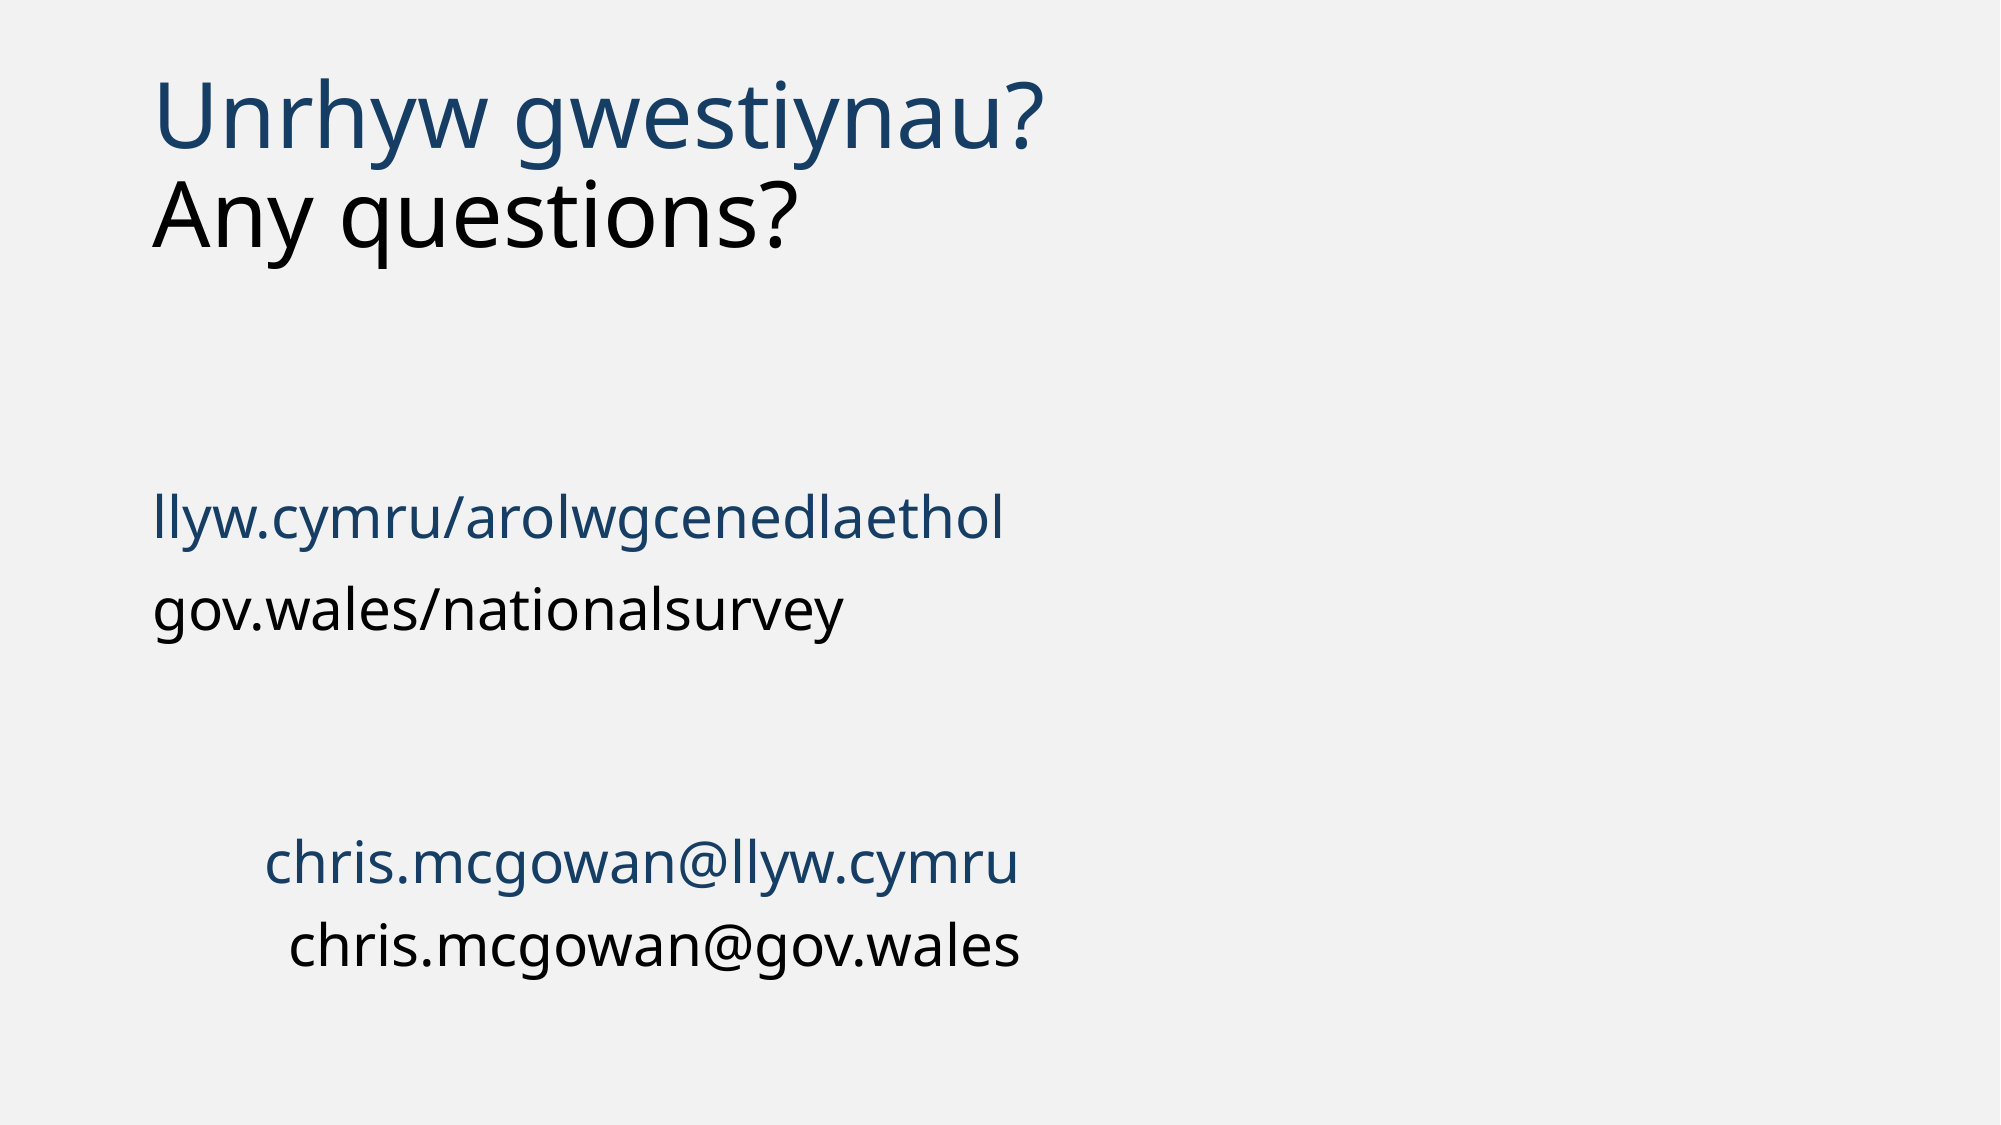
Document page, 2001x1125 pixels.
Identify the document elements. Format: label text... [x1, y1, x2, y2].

list llyw.cymru/arolwgcenedlaethol gov.wales/nationalsurvey chris.mcgowan@llyw.cymru chris.mcgowan@gov.wales [137, 299, 1863, 1014]
title Unrhyw gwestiynau? Any questions? [137, 59, 1863, 278]
